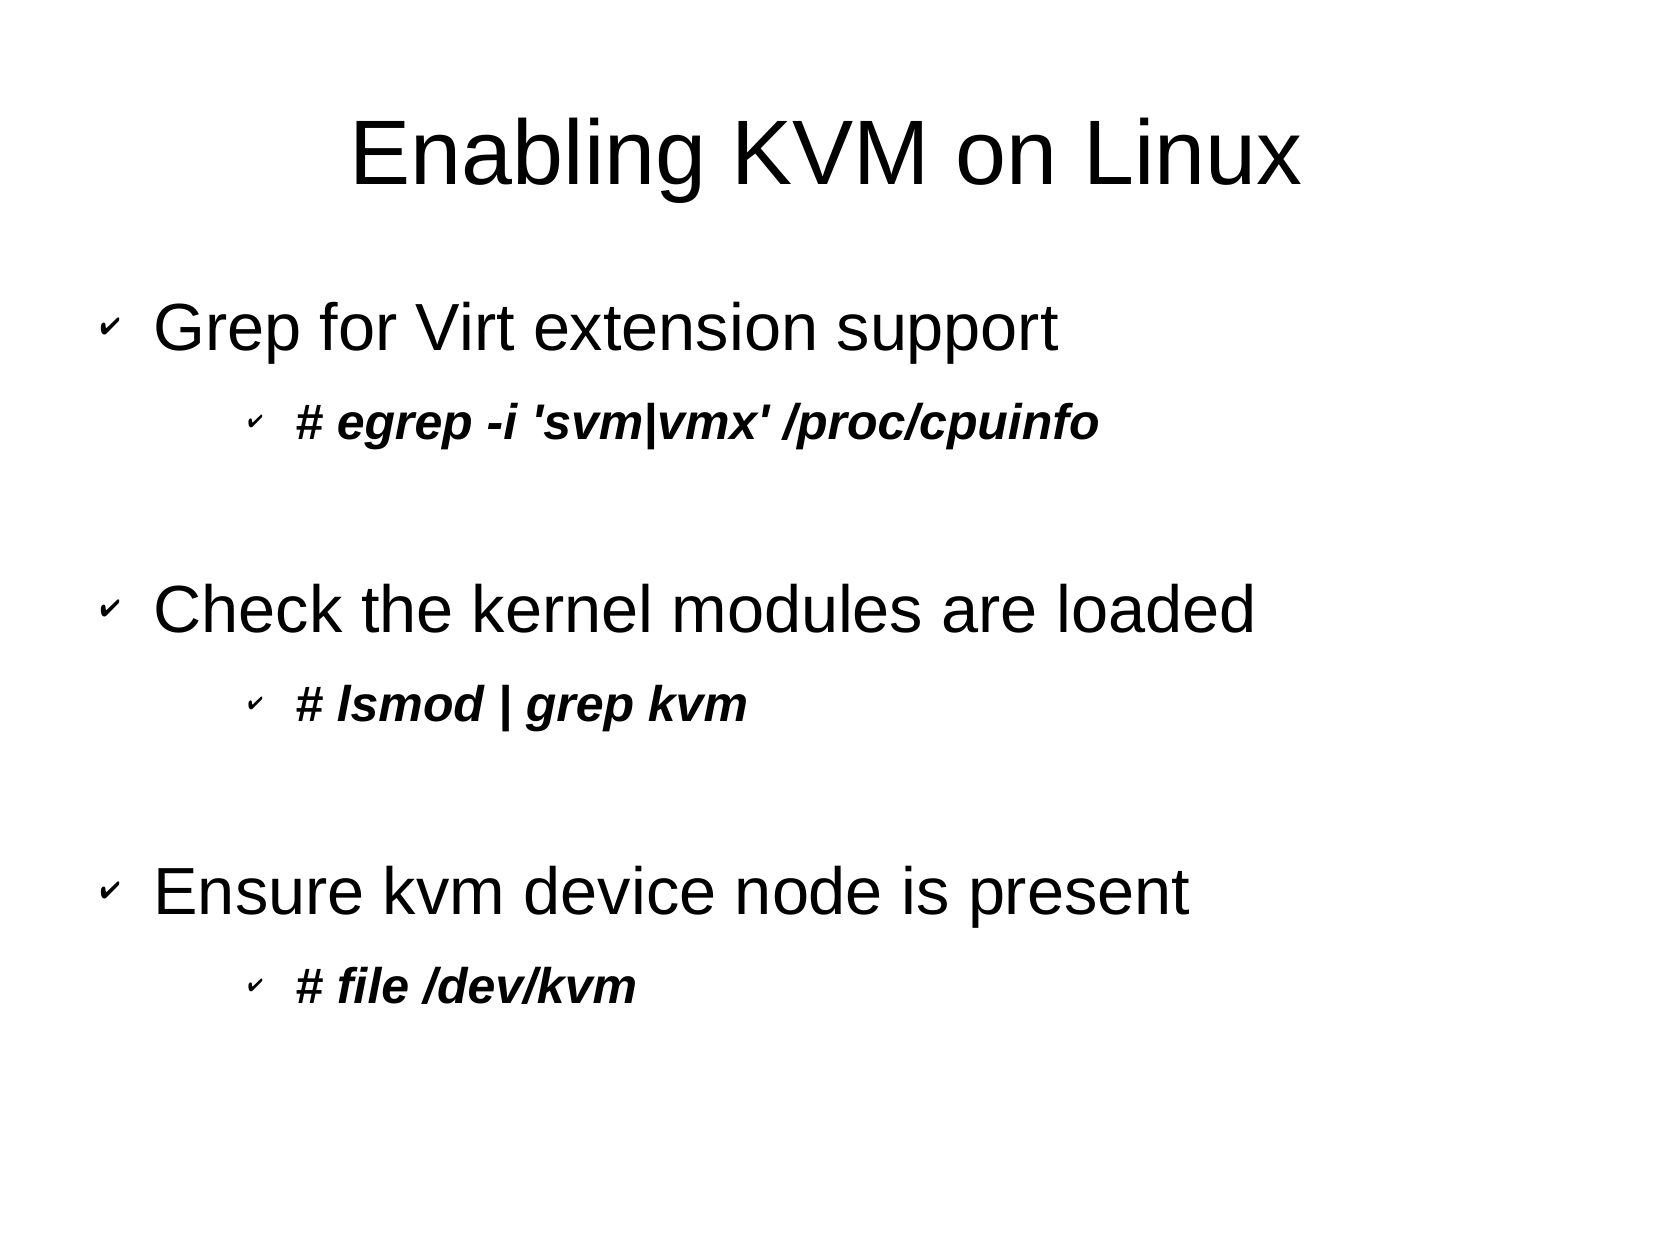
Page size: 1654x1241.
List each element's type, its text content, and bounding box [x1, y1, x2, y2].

title Enabling KVM on Linux [82, 49, 1571, 257]
list Grep for Virt extension support # egrep -i 'svm|vmx' /proc/cpuinfo Check the kernel modules are loaded # lsmod | grep kvm Ensure kvm device node is present # file /dev/kvm [82, 290, 1571, 1109]
